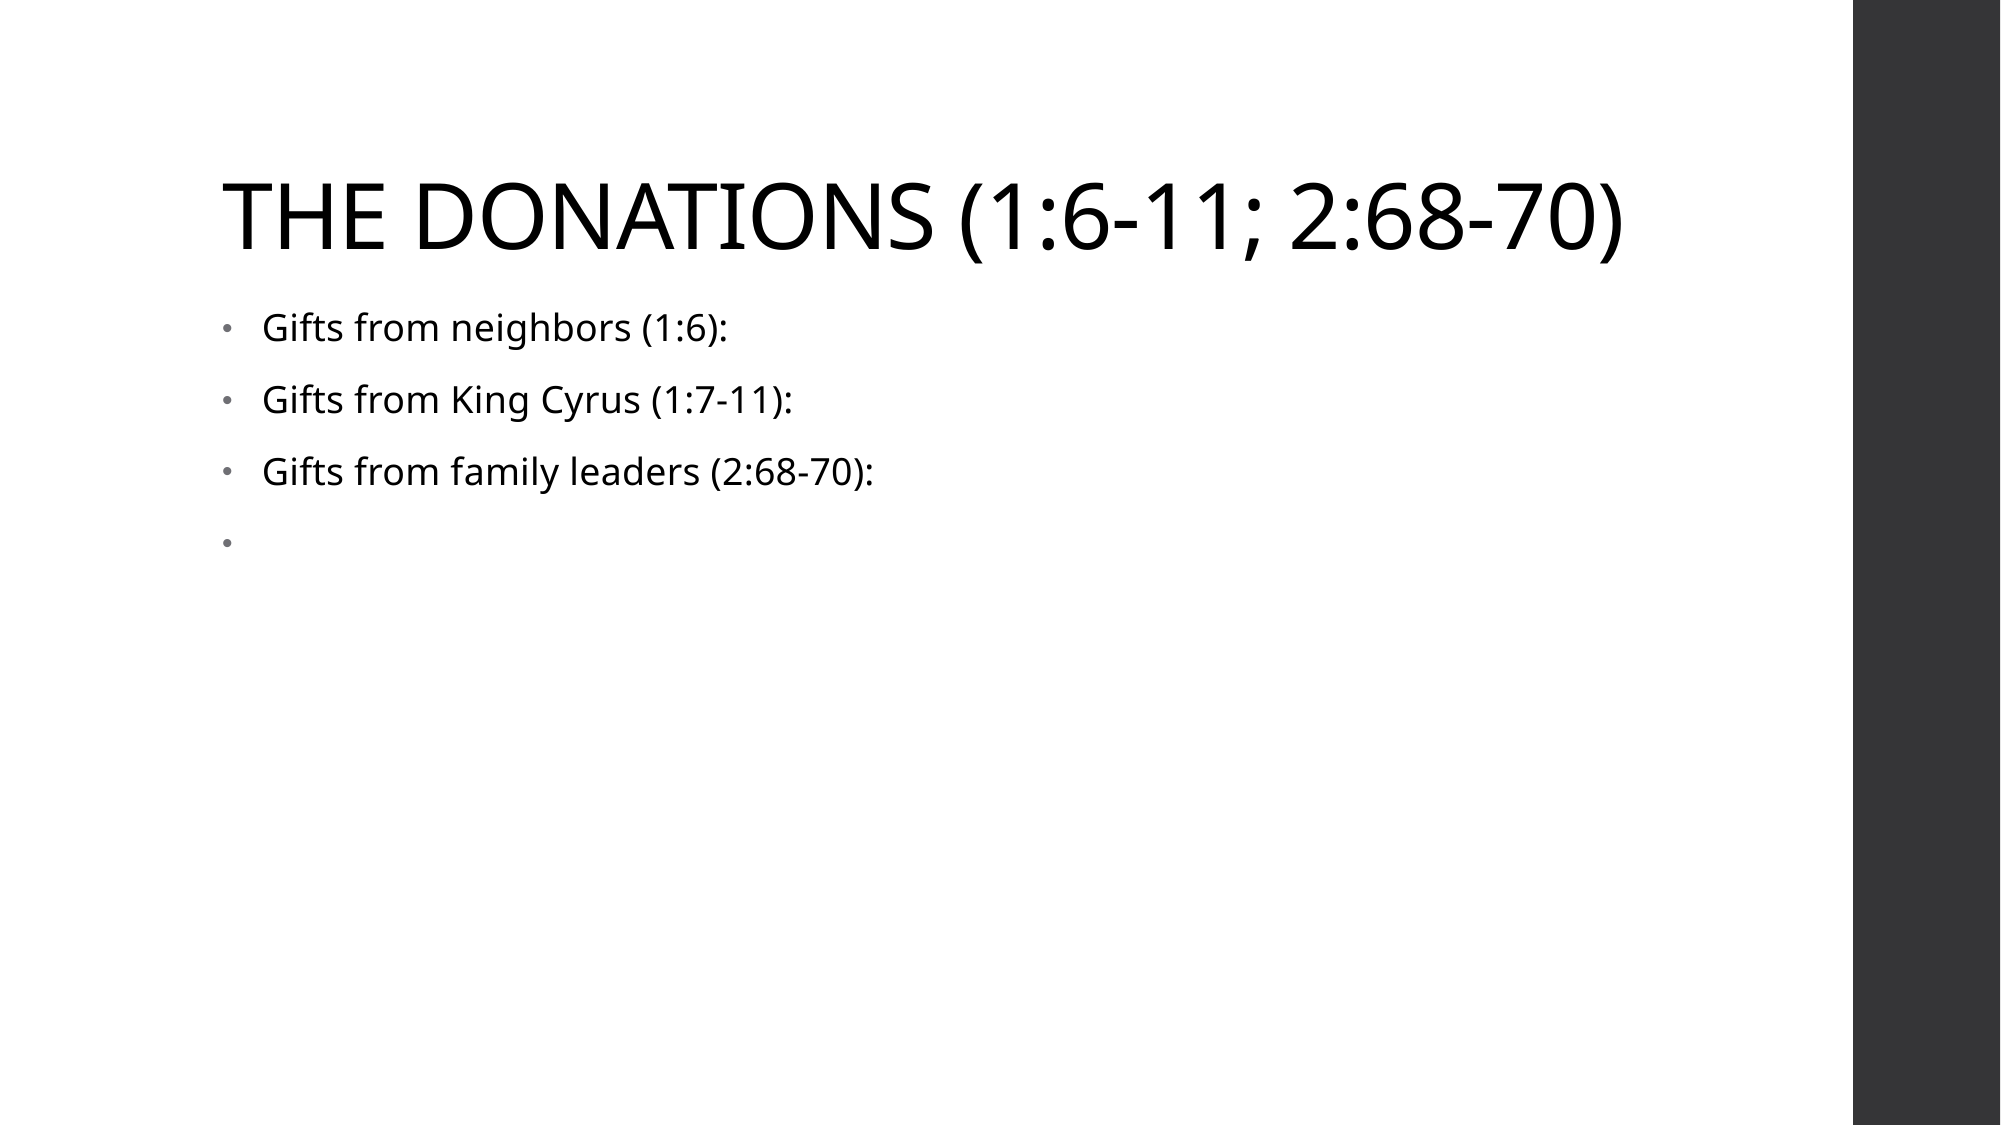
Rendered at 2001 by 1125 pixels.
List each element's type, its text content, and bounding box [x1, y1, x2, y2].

title THE DONATIONS (1:6-11; 2:68-70) [206, 60, 1797, 278]
list Gifts from neighbors (1:6): Gifts from King Cyrus (1:7-11): Gifts from family leaders (2:68-70): [206, 299, 1617, 1014]
